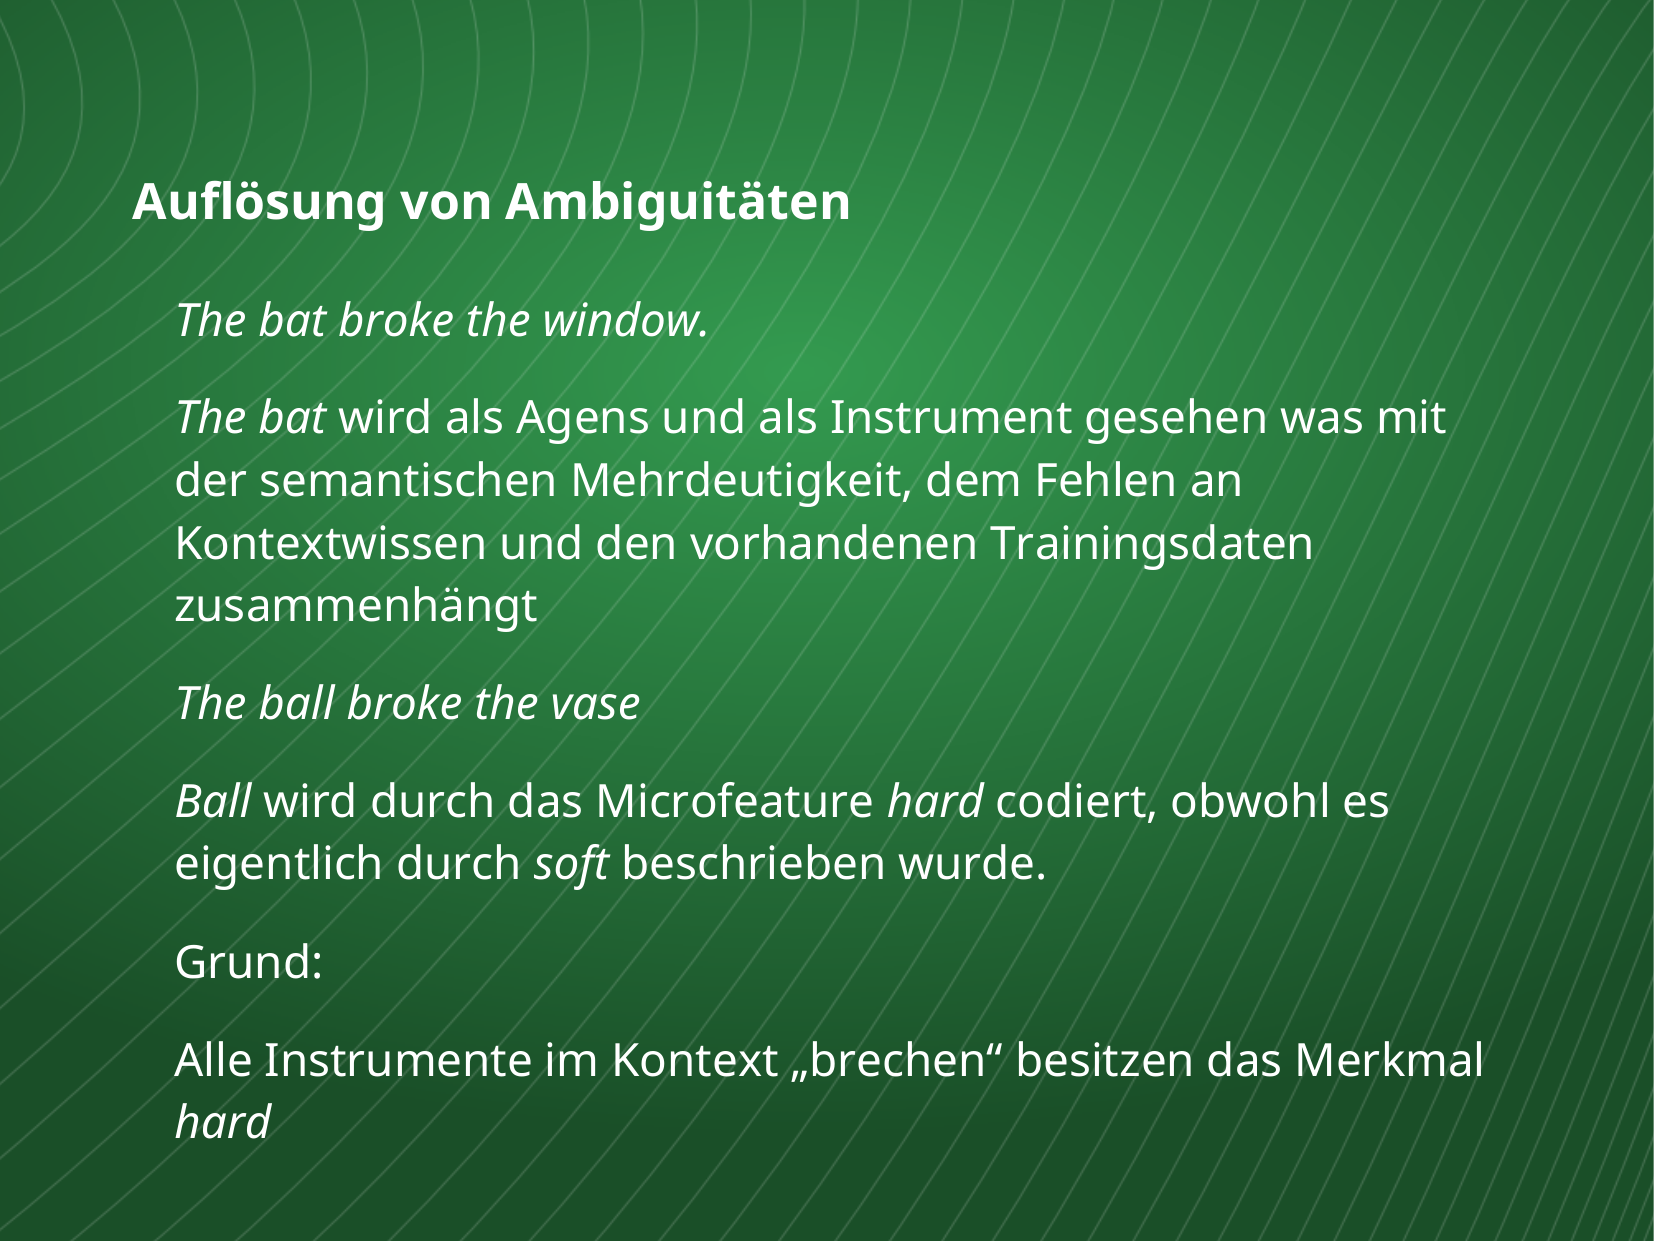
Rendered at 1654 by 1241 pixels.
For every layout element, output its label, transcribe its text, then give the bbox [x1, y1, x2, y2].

picture [0, 0, 1654, 1241]
text_box The bat broke the window. The bat wird als Agens und als Instrument gesehen was mit der semantischen Mehrdeutigkeit, dem Fehlen an Kontextwissen und den vorhandenen Trainingsdaten zusammenhängt The ball broke the vase Ball wird durch das Microfeature hard codiert, obwohl es eigentlich durch soft beschrieben wurde. Grund: Alle Instrumente im Kontext „brechen“ besitzen das Merkmal hard [159, 279, 1533, 1042]
text_box Auflösung von Ambiguitäten [118, 158, 803, 237]
